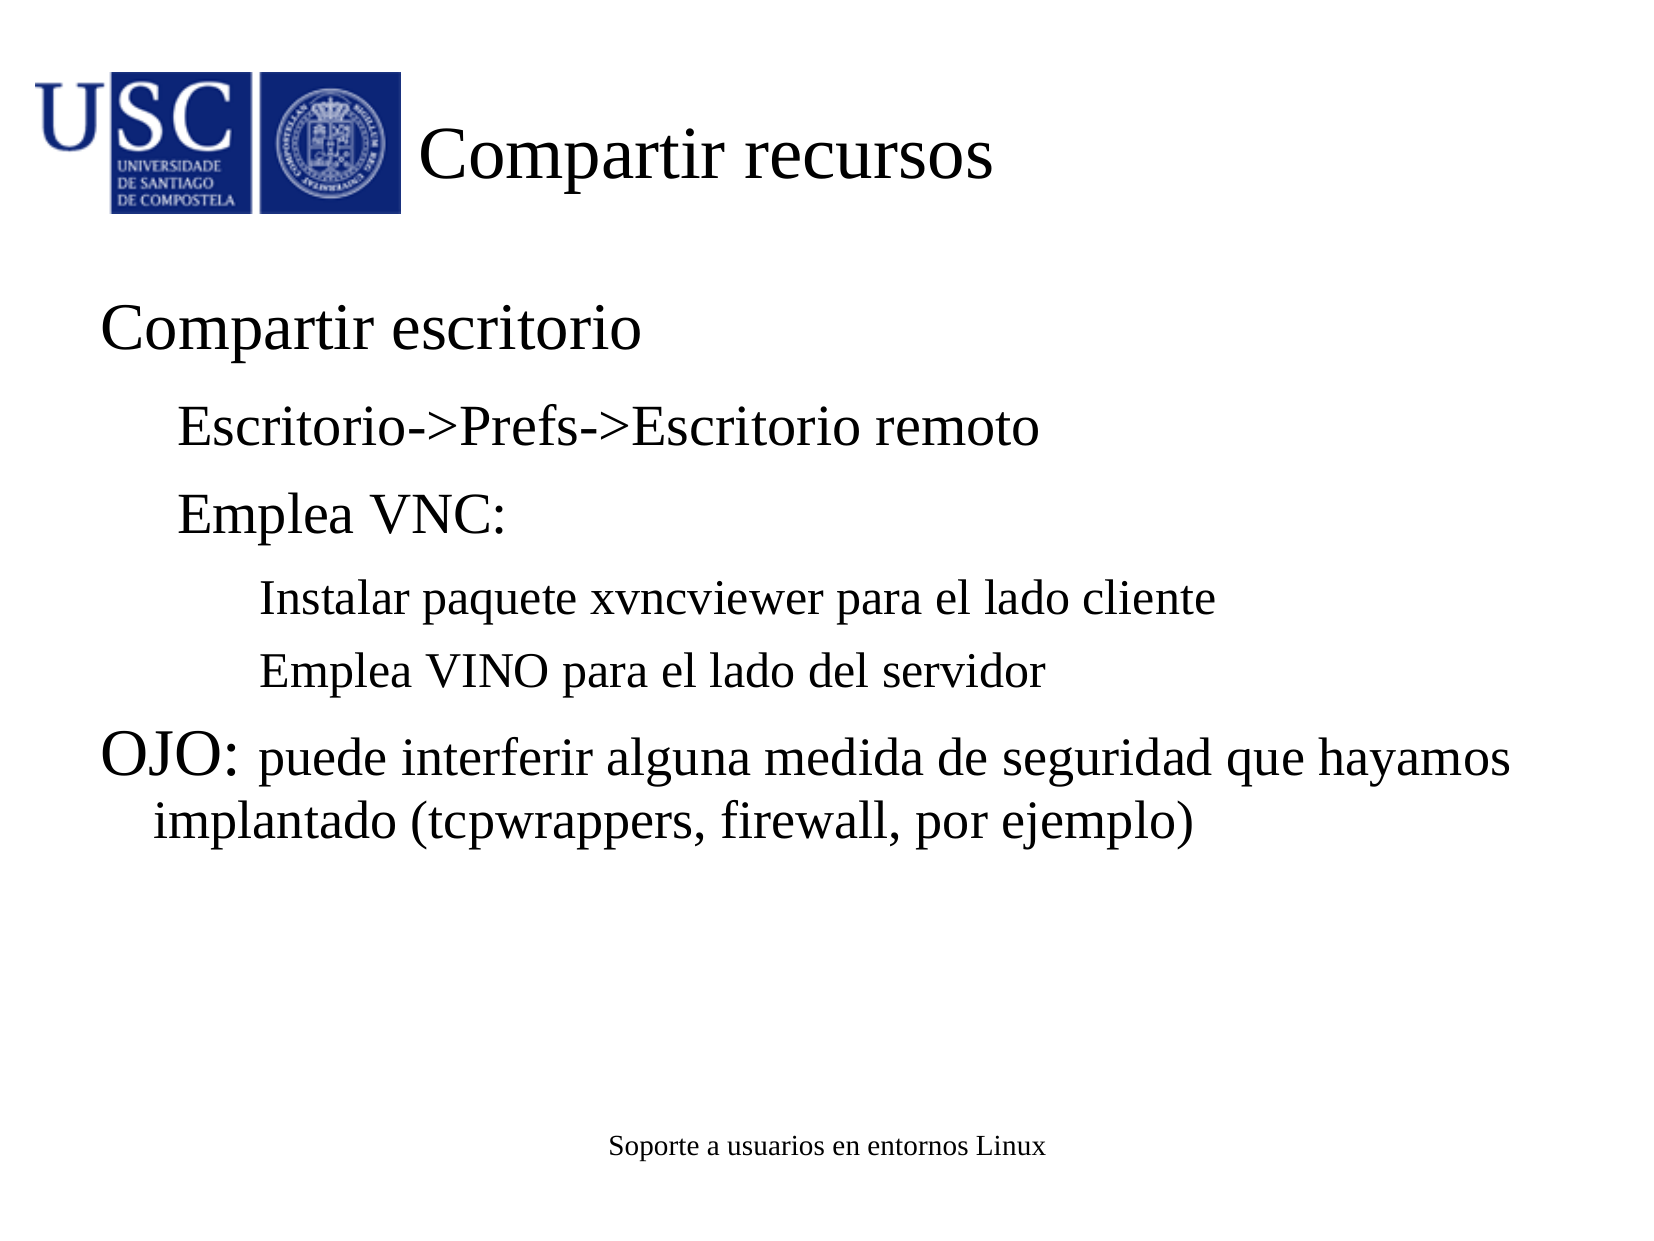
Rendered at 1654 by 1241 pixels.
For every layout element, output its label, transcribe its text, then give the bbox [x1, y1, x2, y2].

title Compartir recursos [418, 49, 1571, 257]
picture [35, 72, 401, 214]
list Compartir escritorio Escritorio->Prefs->Escritorio remoto Emplea VNC: Instalar paquete xvncviewer para el lado cliente Emplea VINO para el lado del servidor OJO: puede interferir alguna medida de seguridad que hayamos implantado (tcpwrappers, firewall, por ejemplo) [82, 290, 1571, 1109]
